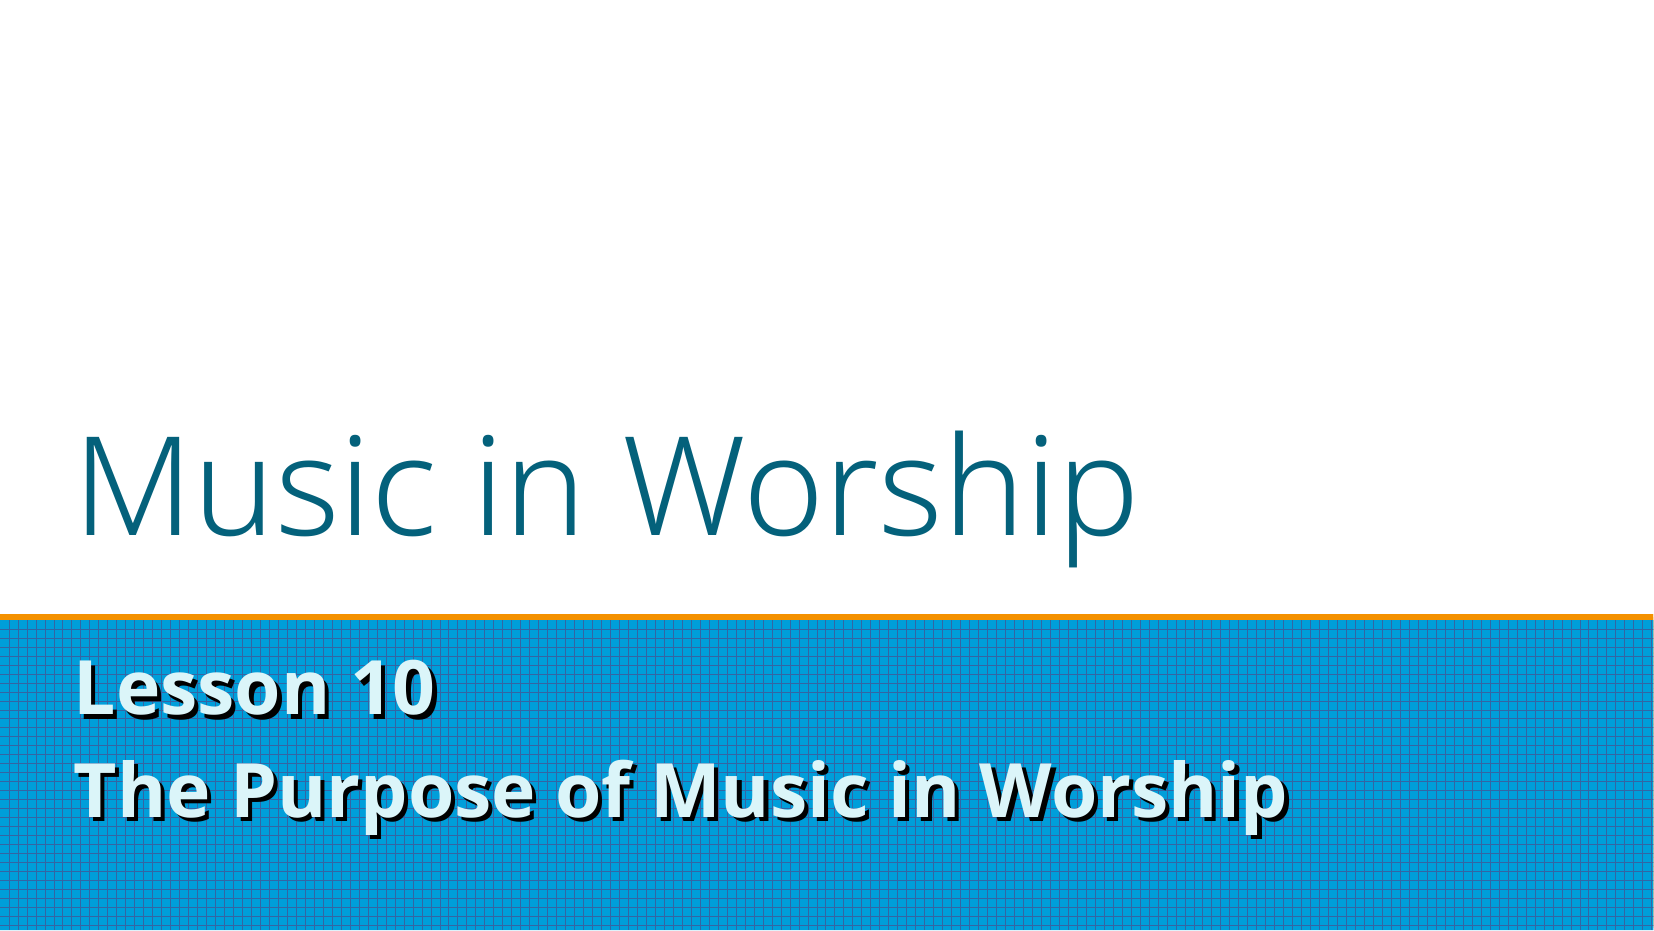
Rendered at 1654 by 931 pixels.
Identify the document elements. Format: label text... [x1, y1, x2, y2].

subtitle Lesson 10 The Purpose of Music in Worship [73, 634, 1551, 840]
title Music in Worship [73, 44, 1551, 576]
